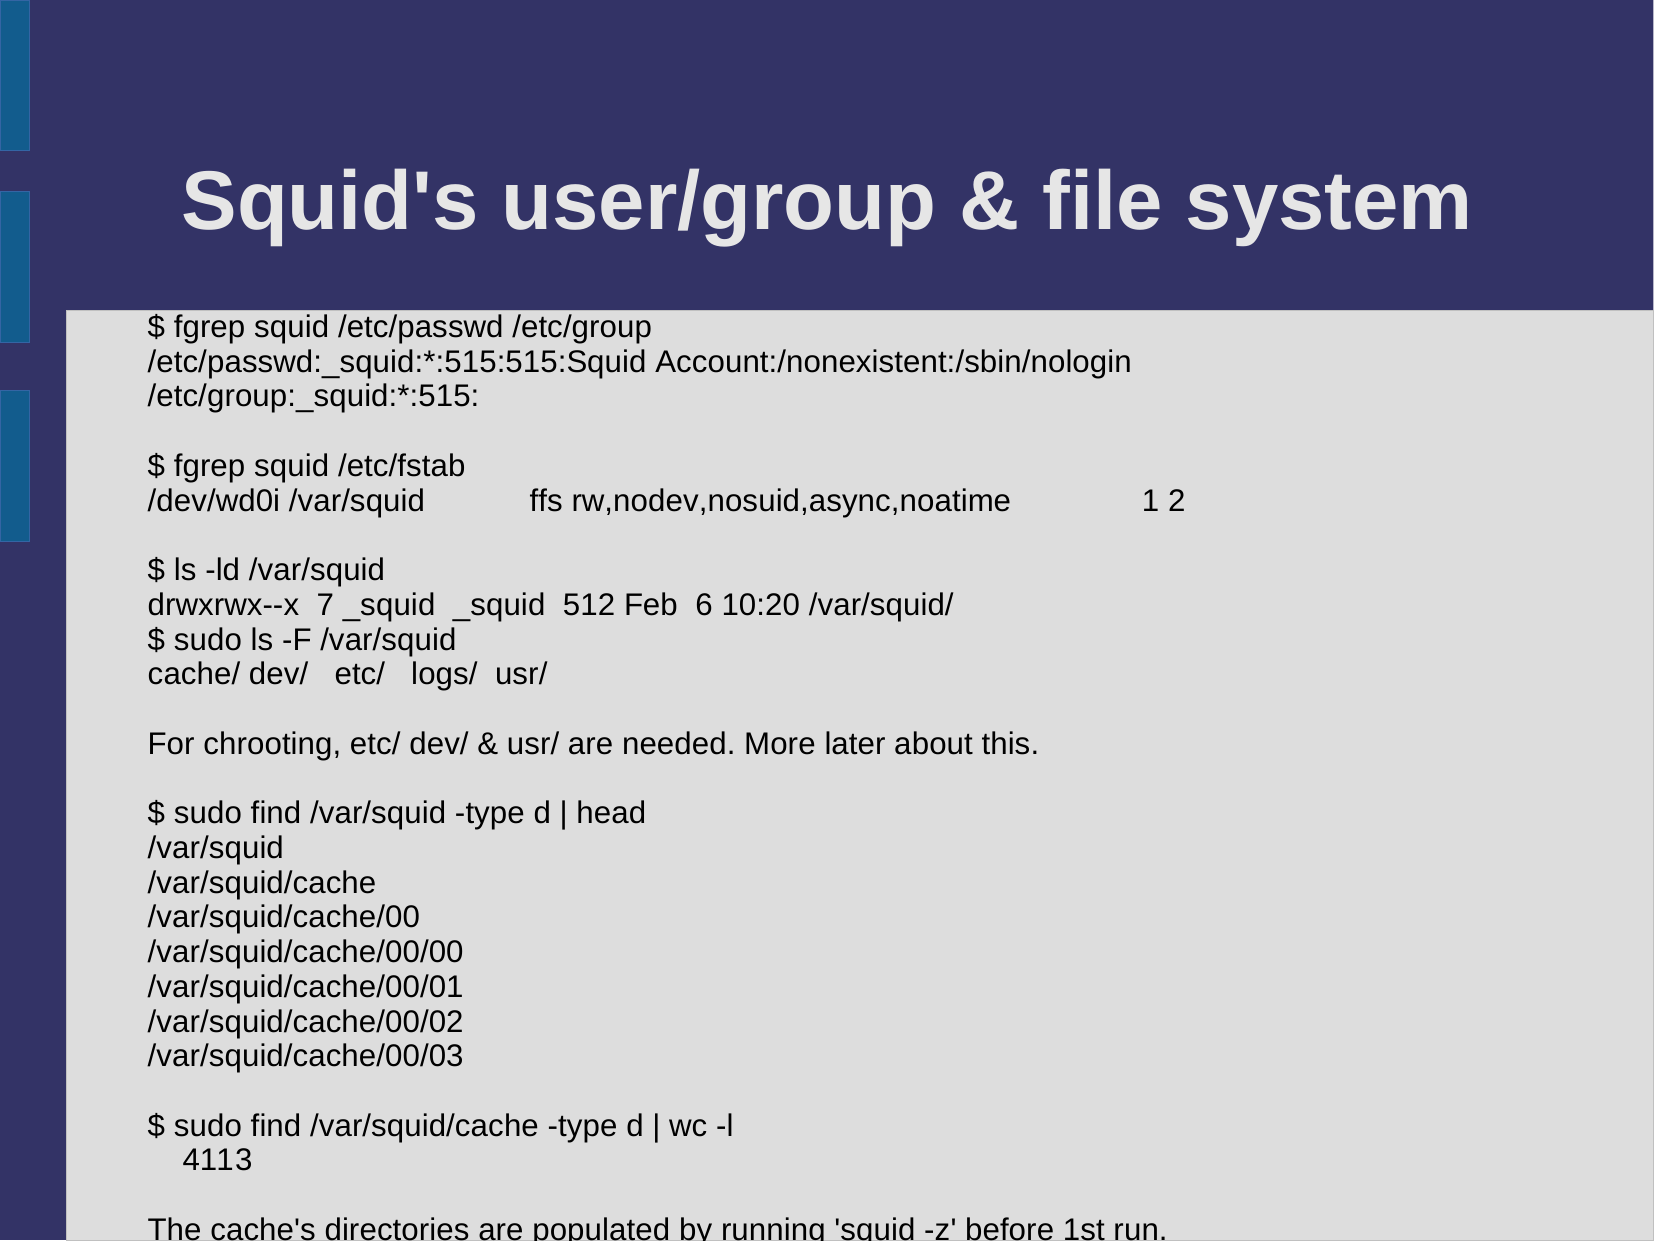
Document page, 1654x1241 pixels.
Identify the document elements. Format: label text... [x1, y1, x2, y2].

list $ fgrep squid /etc/passwd /etc/group /etc/passwd:_squid:*:515:515:Squid Account:/nonexistent:/sbin/nologin /etc/group:_squid:*:515: $ fgrep squid /etc/fstab /dev/wd0i /var/squid ffs rw,nodev,nosuid,async,noatime 1 2 $ ls -ld /var/squid drwxrwx--x 7 _squid _squid 512 Feb 6 10:20 /var/squid/ $ sudo ls -F /var/squid cache/ dev/ etc/ logs/ usr/ For chrooting, etc/ dev/ & usr/ are needed. More later about this. $ sudo find /var/squid -type d | head /var/squid /var/squid/cache /var/squid/cache/00 /var/squid/cache/00/00 /var/squid/cache/00/01 /var/squid/cache/00/02 /var/squid/cache/00/03 $ sudo find /var/squid/cache -type d | wc -l 4113 The cache's directories are populated by running 'squid -z' before 1st run. [147, 309, 1584, 1241]
title Squid's user/group & file system [121, 97, 1534, 305]
